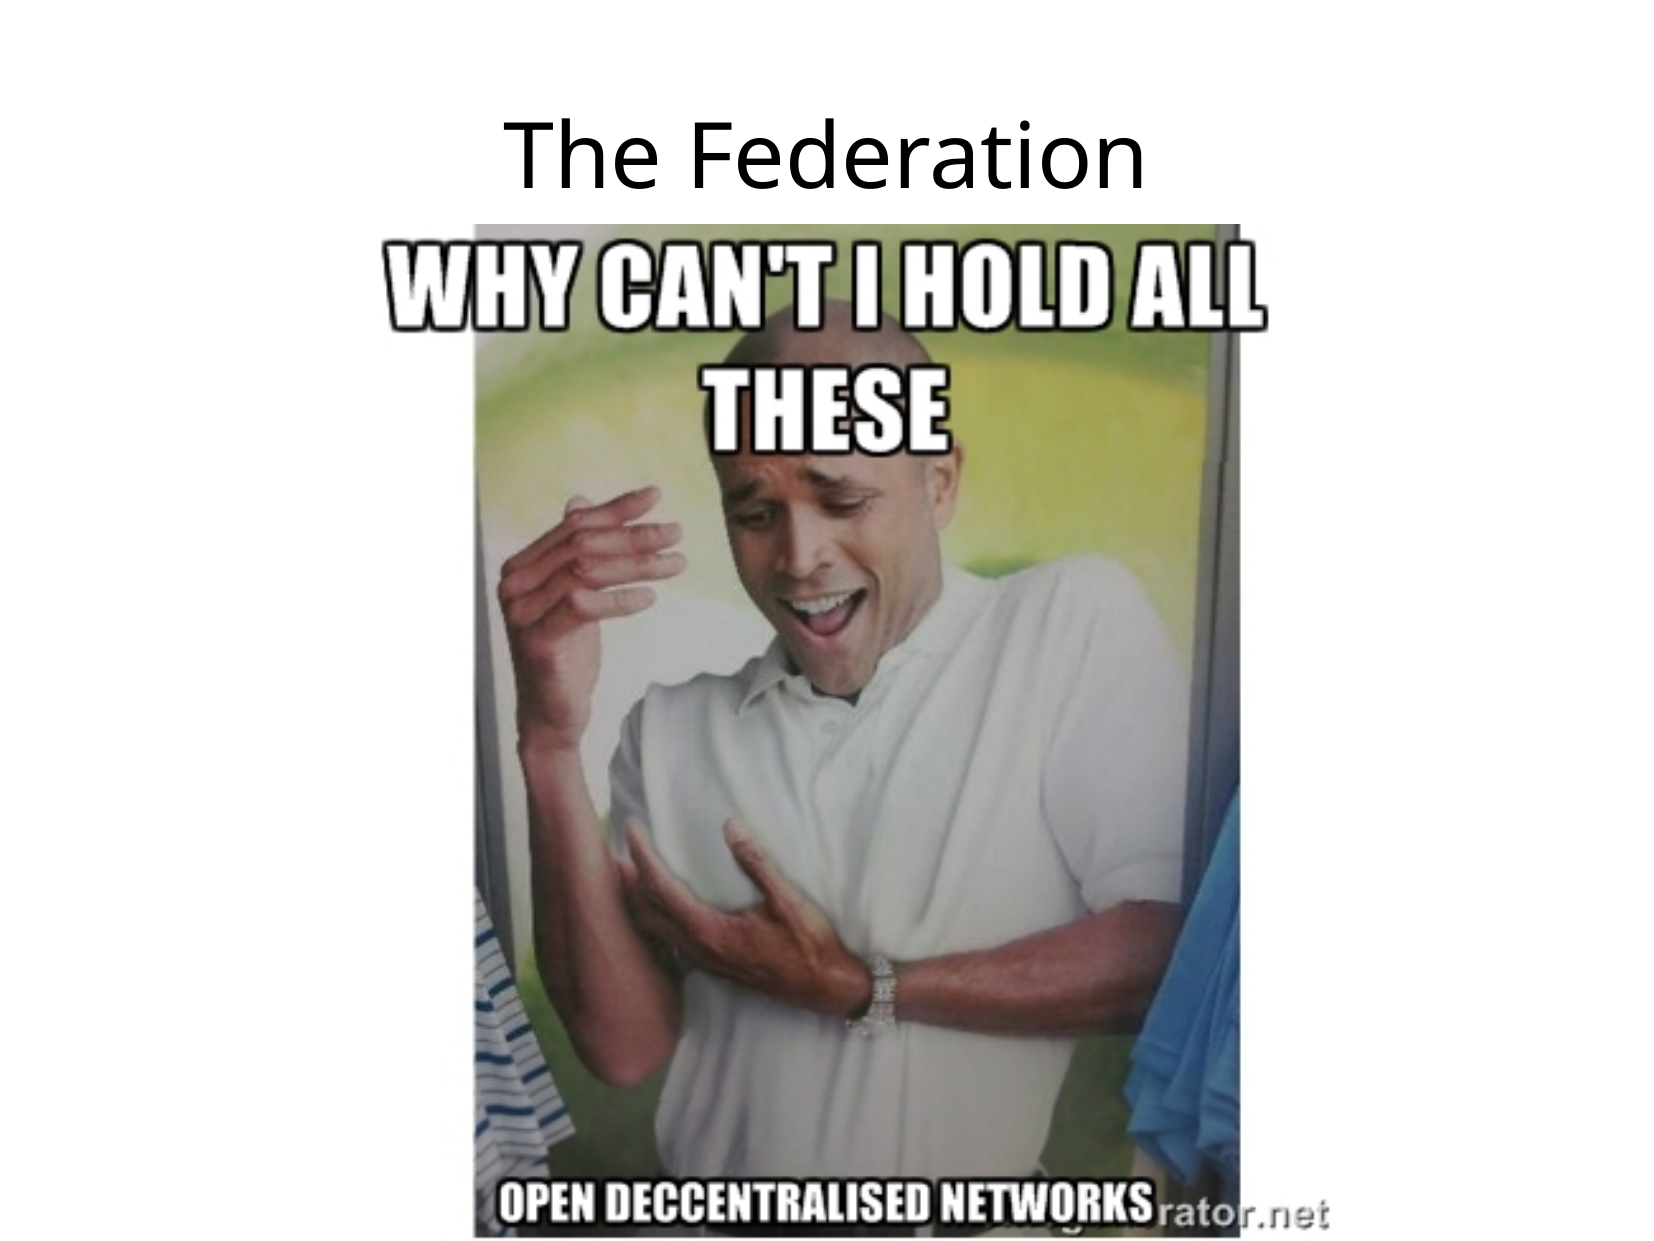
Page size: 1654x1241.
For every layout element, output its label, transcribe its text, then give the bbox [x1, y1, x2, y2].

title The Federation [82, 49, 1571, 257]
picture [319, 224, 1335, 1241]
